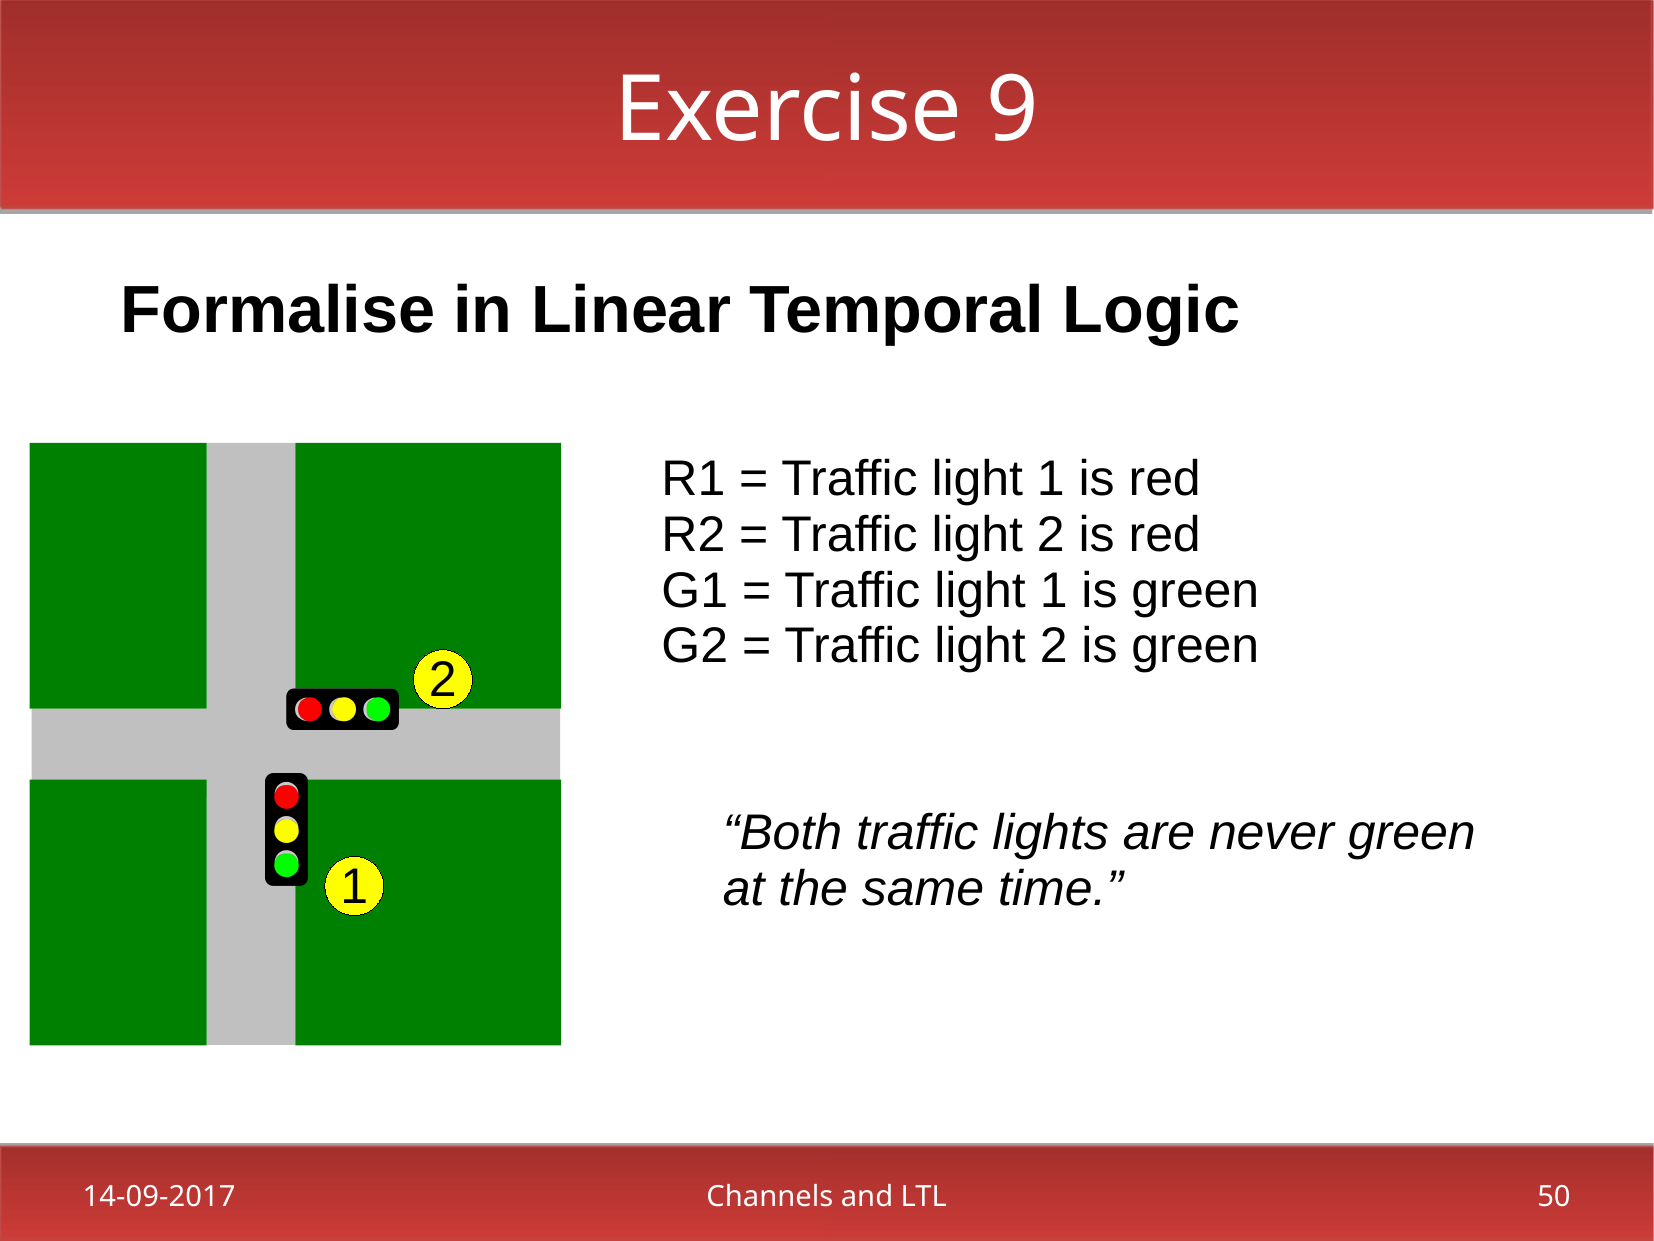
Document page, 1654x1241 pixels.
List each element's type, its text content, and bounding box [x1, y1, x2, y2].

text_box “Both traffic lights are never green at the same time.” [708, 797, 1506, 924]
title Exercise 9 [59, 31, 1595, 178]
picture [265, 773, 308, 886]
picture [286, 688, 399, 730]
text_box R1 = Traffic light 1 is red R2 = Traffic light 2 is red G1 = Traffic light 1 is green G2 = Traffic light 2 is green [646, 442, 1275, 681]
picture [0, 0, 1654, 214]
text_box 2 [413, 649, 473, 709]
text_box 1 [324, 856, 384, 916]
text_box Formalise in Linear Temporal Logic [105, 264, 1259, 355]
picture [0, 1143, 1654, 1241]
text_box [29, 442, 562, 1046]
